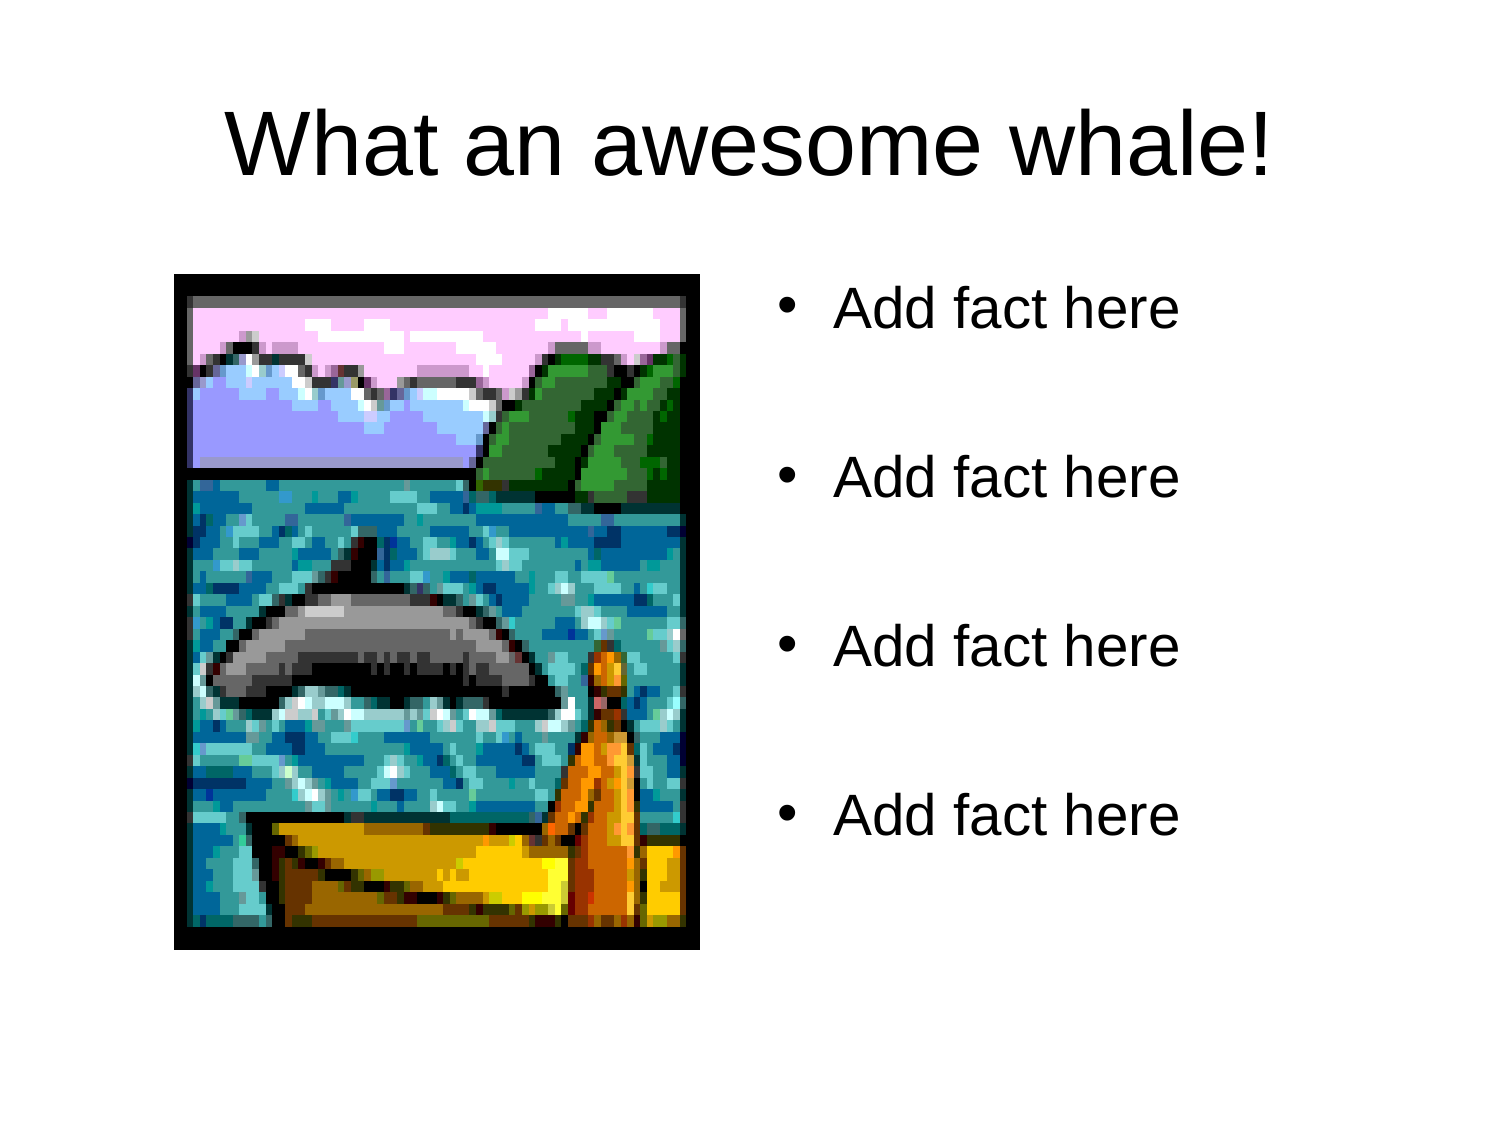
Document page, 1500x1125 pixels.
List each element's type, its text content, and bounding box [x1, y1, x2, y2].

list Add fact here Add fact here Add fact here Add fact here [762, 262, 1426, 1024]
text_box [174, 275, 700, 951]
title What an awesome whale! [75, 45, 1426, 233]
